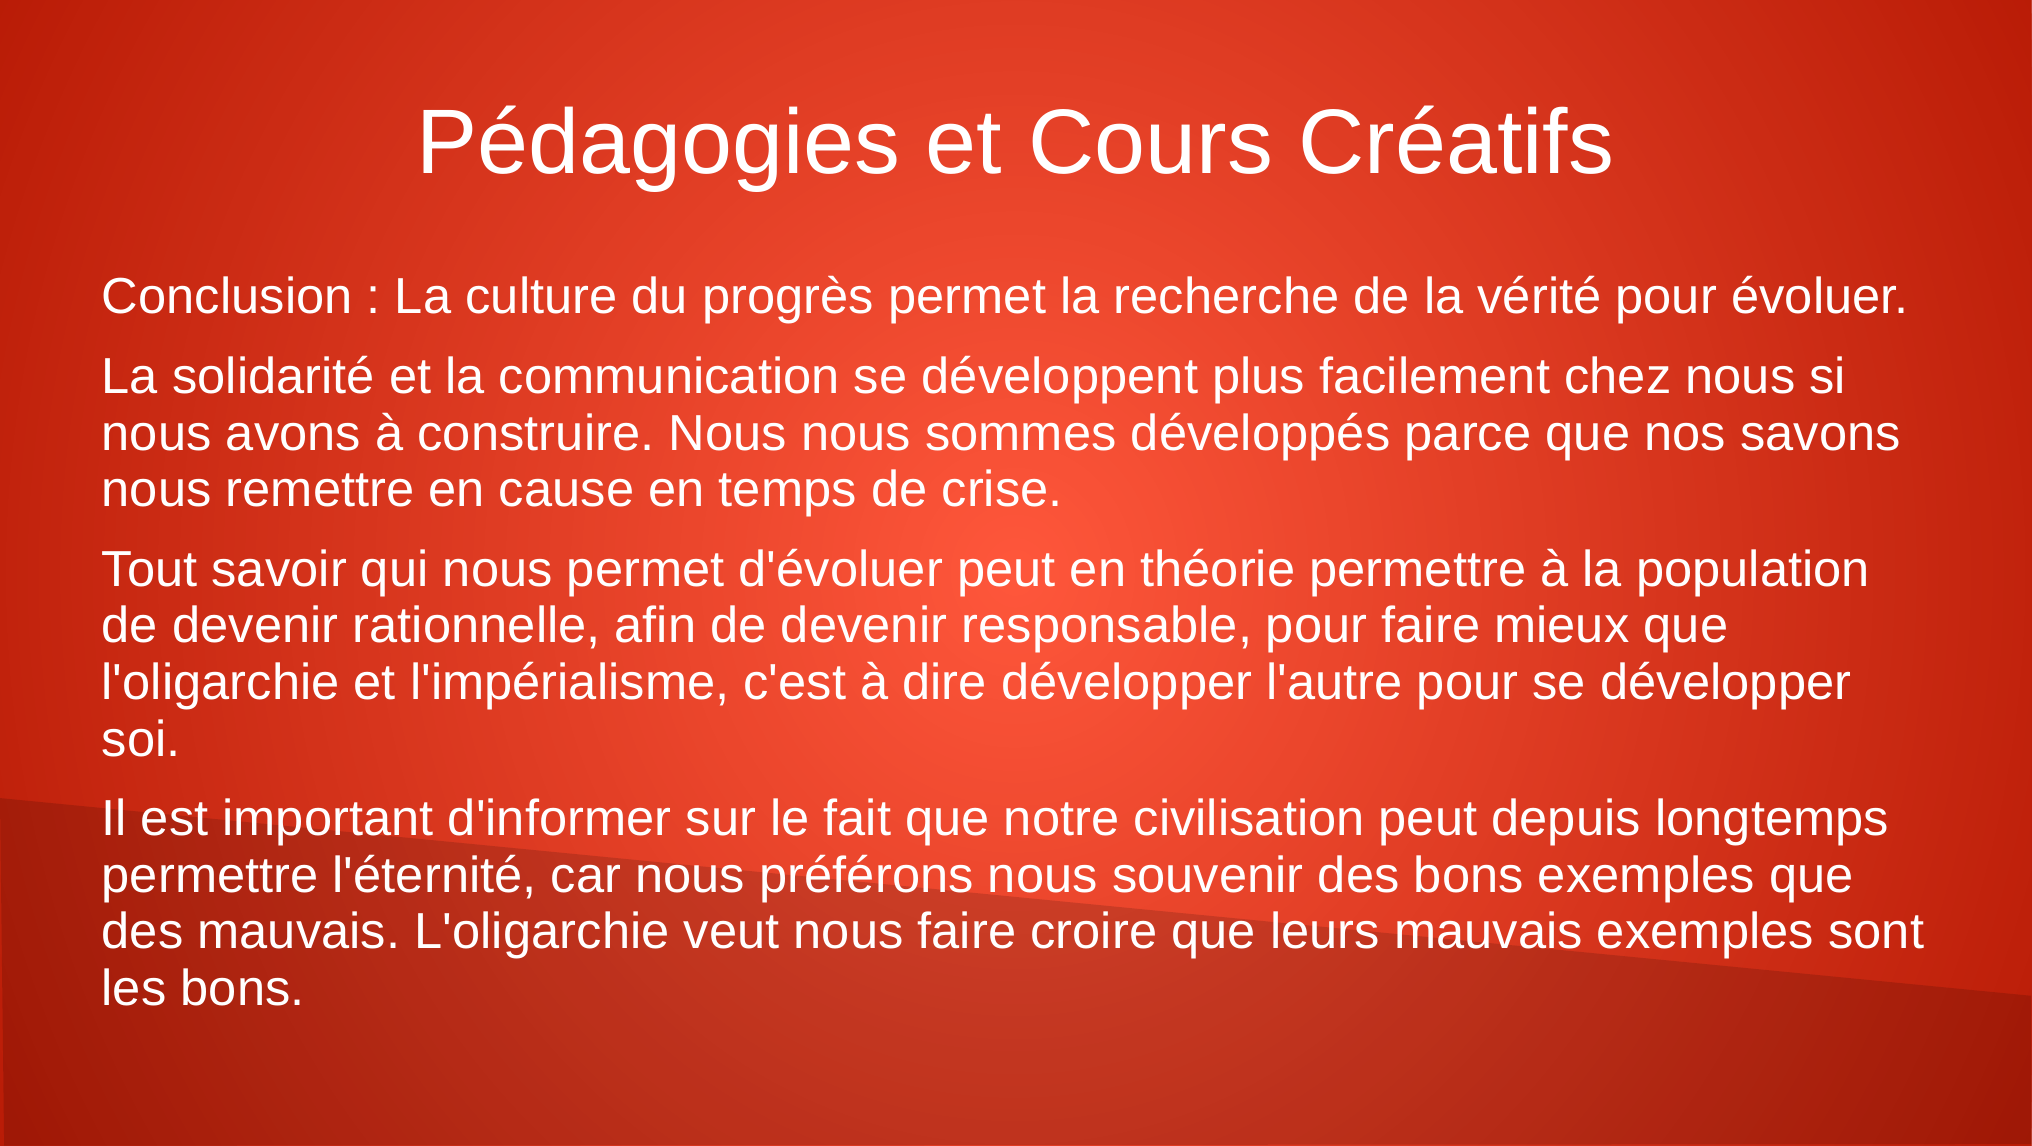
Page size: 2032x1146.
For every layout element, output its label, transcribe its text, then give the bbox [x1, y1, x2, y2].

title Pédagogies et Cours Créatifs [101, 45, 1930, 237]
list Conclusion : La culture du progrès permet la recherche de la vérité pour évoluer. La solidarité et la communication se développent plus facilement chez nous si nous avons à construire. Nous nous sommes développés parce que nos savons nous remettre en cause en temps de crise. Tout savoir qui nous permet d'évoluer peut en théorie permettre à la population de devenir rationnelle, afin de devenir responsable, pour faire mieux que l'oligarchie et l'impérialisme, c'est à dire développer l'autre pour se développer soi. Il est important d'informer sur le fait que notre civilisation peut depuis longtemps permettre l'éternité, car nous préférons nous souvenir des bons exemples que des mauvais. L'oligarchie veut nous faire croire que leurs mauvais exemples sont les bons. [101, 268, 1930, 1075]
